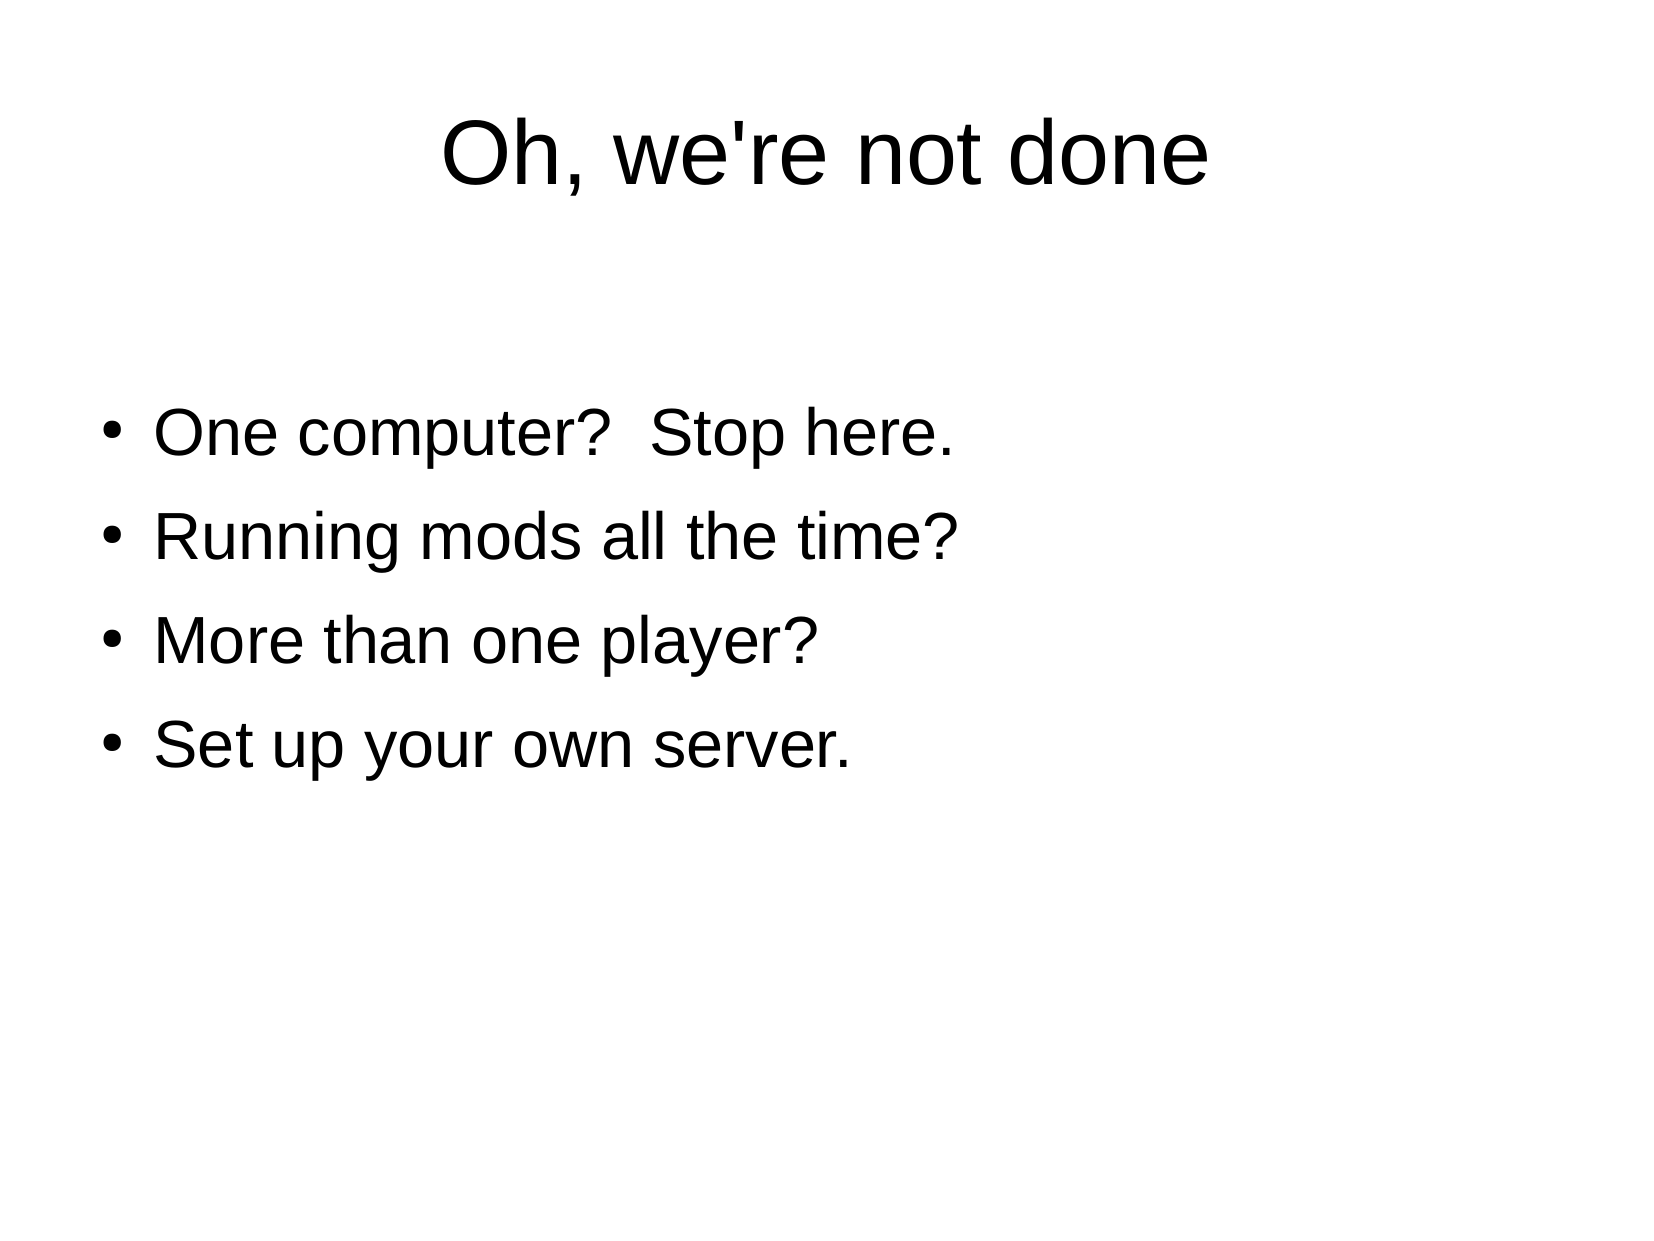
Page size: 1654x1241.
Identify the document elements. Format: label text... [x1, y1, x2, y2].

list One computer? Stop here. Running mods all the time? More than one player? Set up your own server. [82, 290, 1571, 1010]
title Oh, we're not done [82, 49, 1571, 257]
